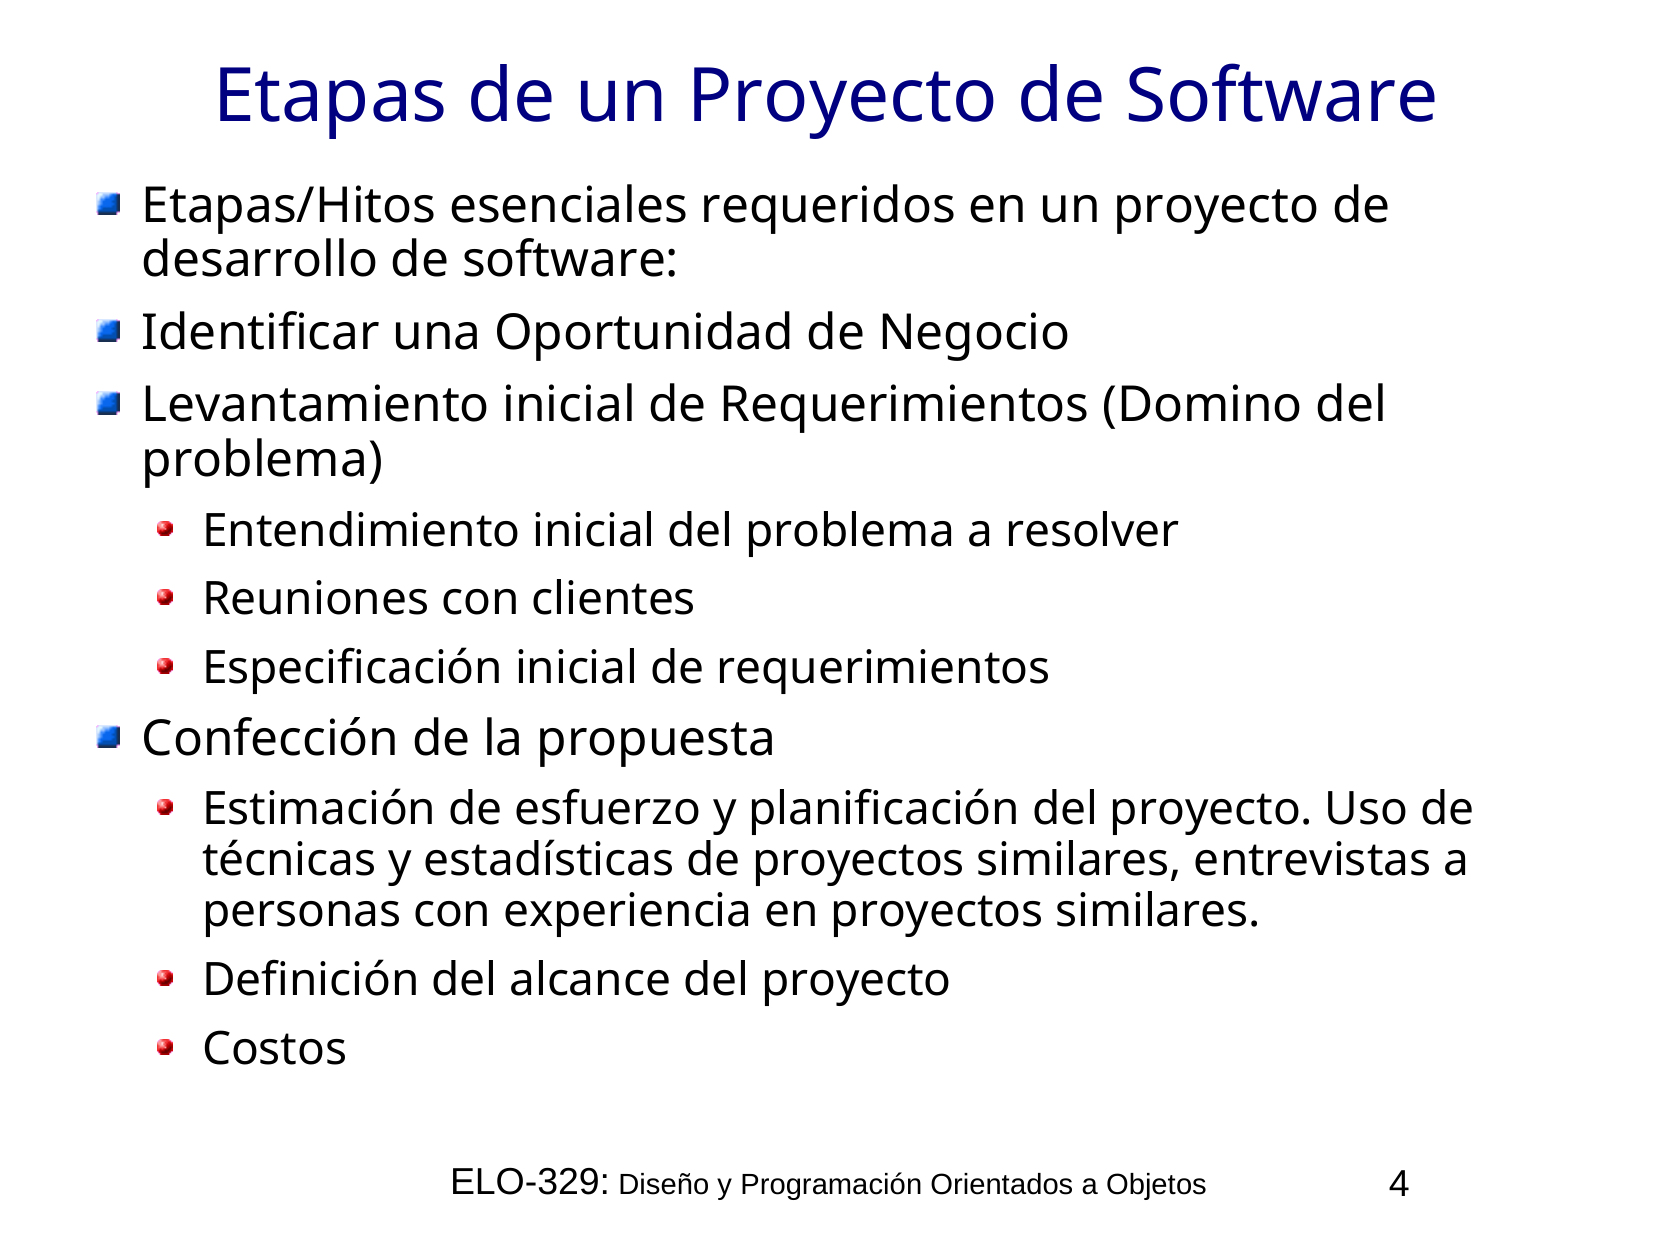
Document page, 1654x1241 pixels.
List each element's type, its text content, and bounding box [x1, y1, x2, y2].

title Etapas de un Proyecto de Software [82, 50, 1571, 137]
list Etapas/Hitos esenciales requeridos en un proyecto de desarrollo de software: Identificar una Oportunidad de Negocio Levantamiento inicial de Requerimientos (Domino del problema)‏ Entendimiento inicial del problema a resolver Reuniones con clientes Especificación inicial de requerimientos Confección de la propuesta Estimación de esfuerzo y planificación del proyecto. Uso de técnicas y estadísticas de proyectos similares, entrevistas a personas con experiencia en proyectos similares. Definición del alcance del proyecto Costos [82, 174, 1571, 1084]
